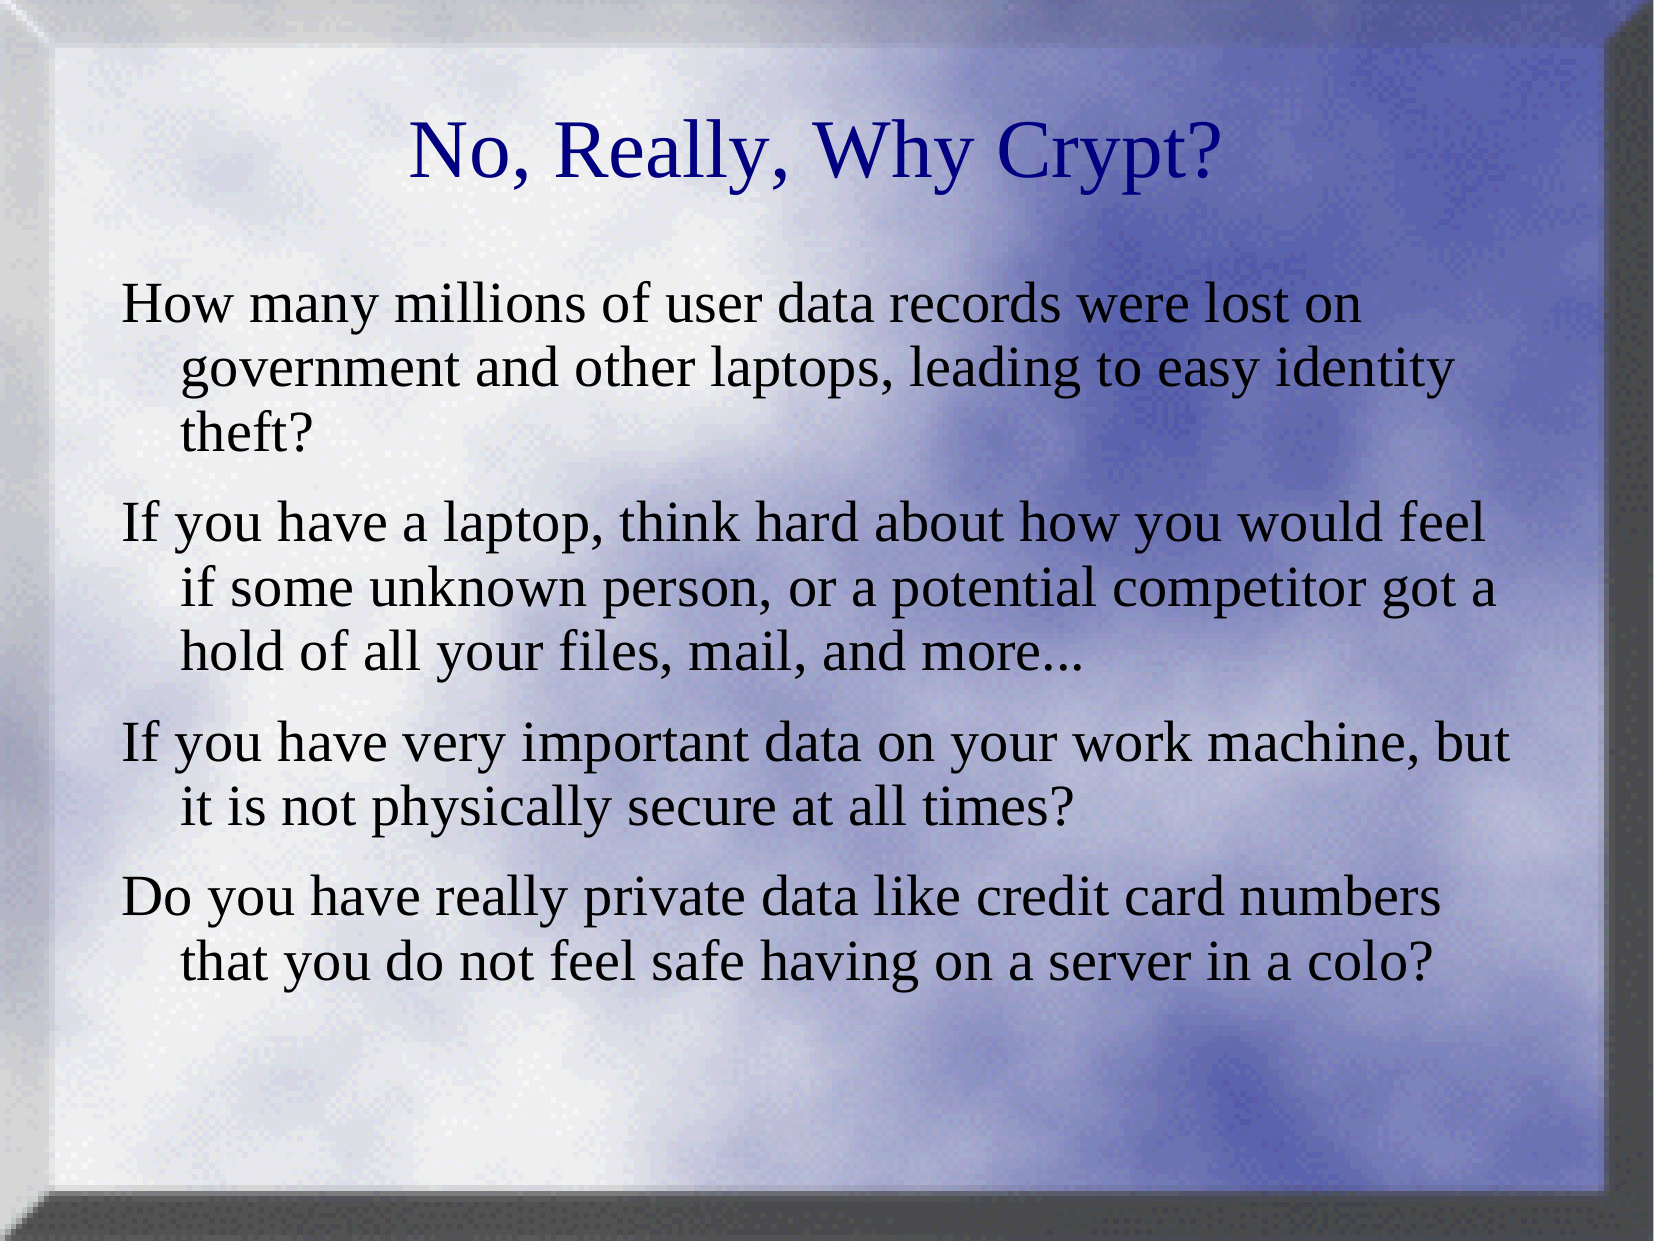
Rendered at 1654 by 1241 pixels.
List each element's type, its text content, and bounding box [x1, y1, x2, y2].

picture [0, 0, 1654, 1241]
list How many millions of user data records were lost on government and other laptops, leading to easy identity theft? If you have a laptop, think hard about how you would feel if some unknown person, or a potential competitor got a hold of all your files, mail, and more... If you have very important data on your work machine, but it is not physically secure at all times? Do you have really private data like credit card numbers that you do not feel safe having on a server in a colo? [121, 270, 1534, 1075]
title No, Really, Why Crypt? [197, 96, 1436, 203]
